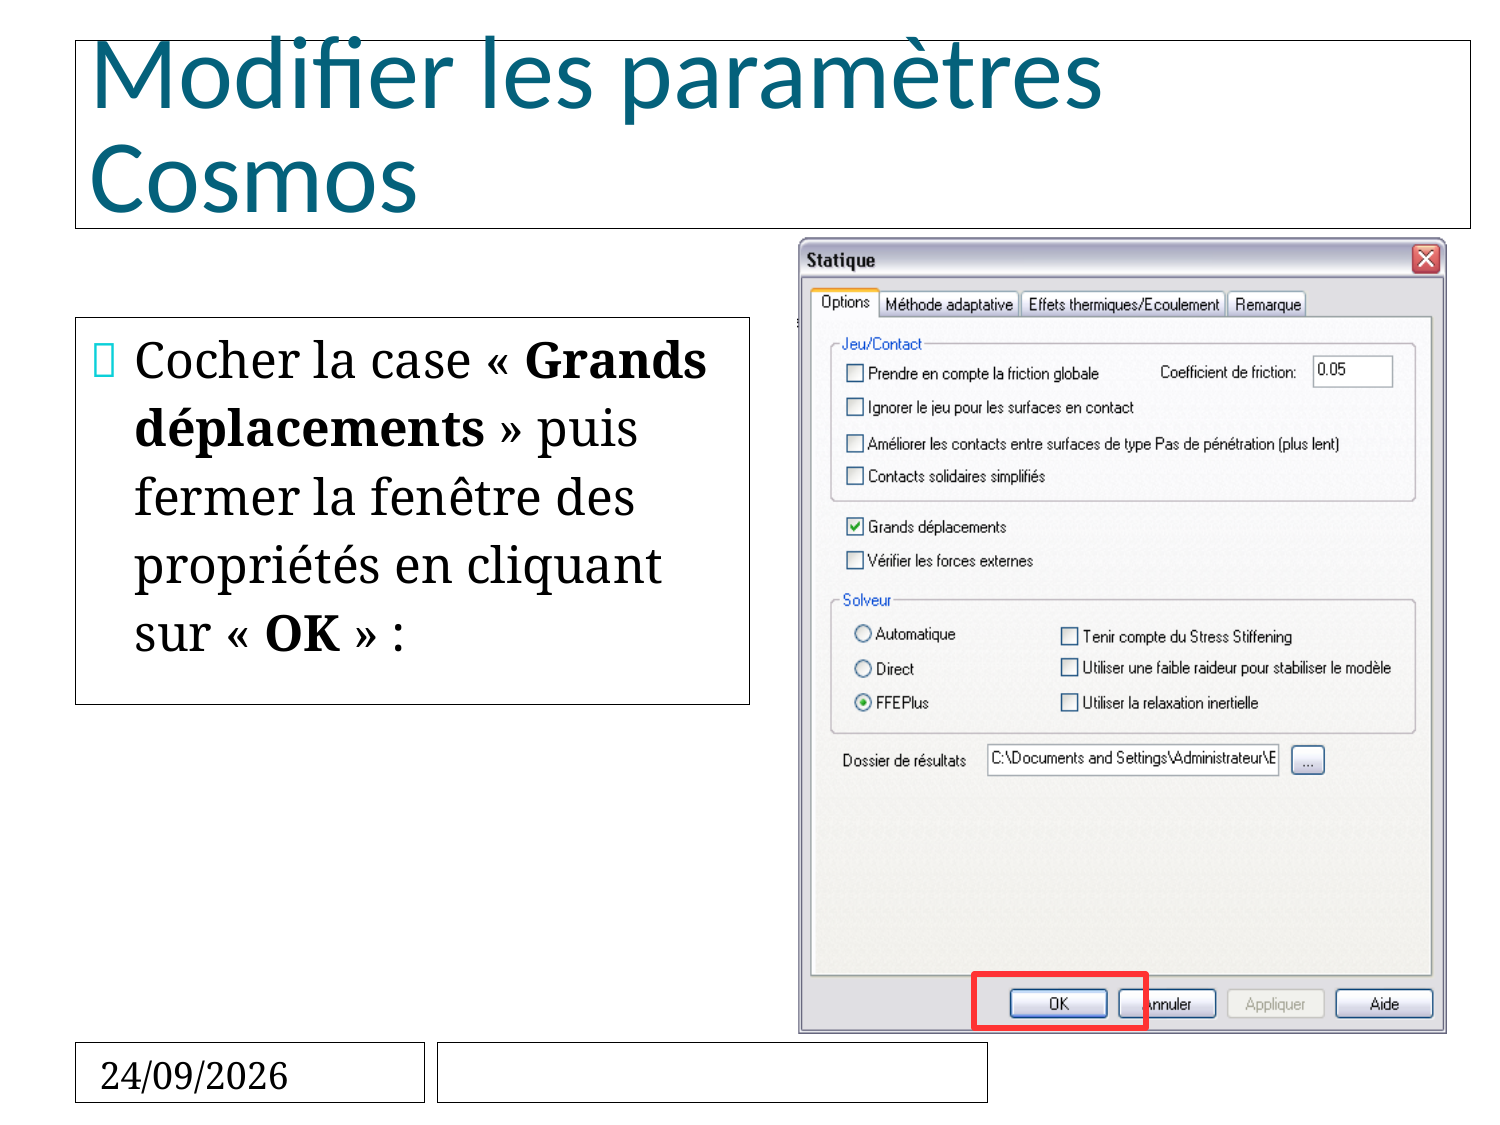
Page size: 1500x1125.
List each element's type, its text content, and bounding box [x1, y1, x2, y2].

title Modifier les paramètres Cosmos [75, 40, 1471, 229]
picture [797, 236, 1447, 1034]
list Cocher la case « Grands déplacements » puis fermer la fenêtre des propriétés en cliquant sur « OK » : [75, 317, 750, 705]
